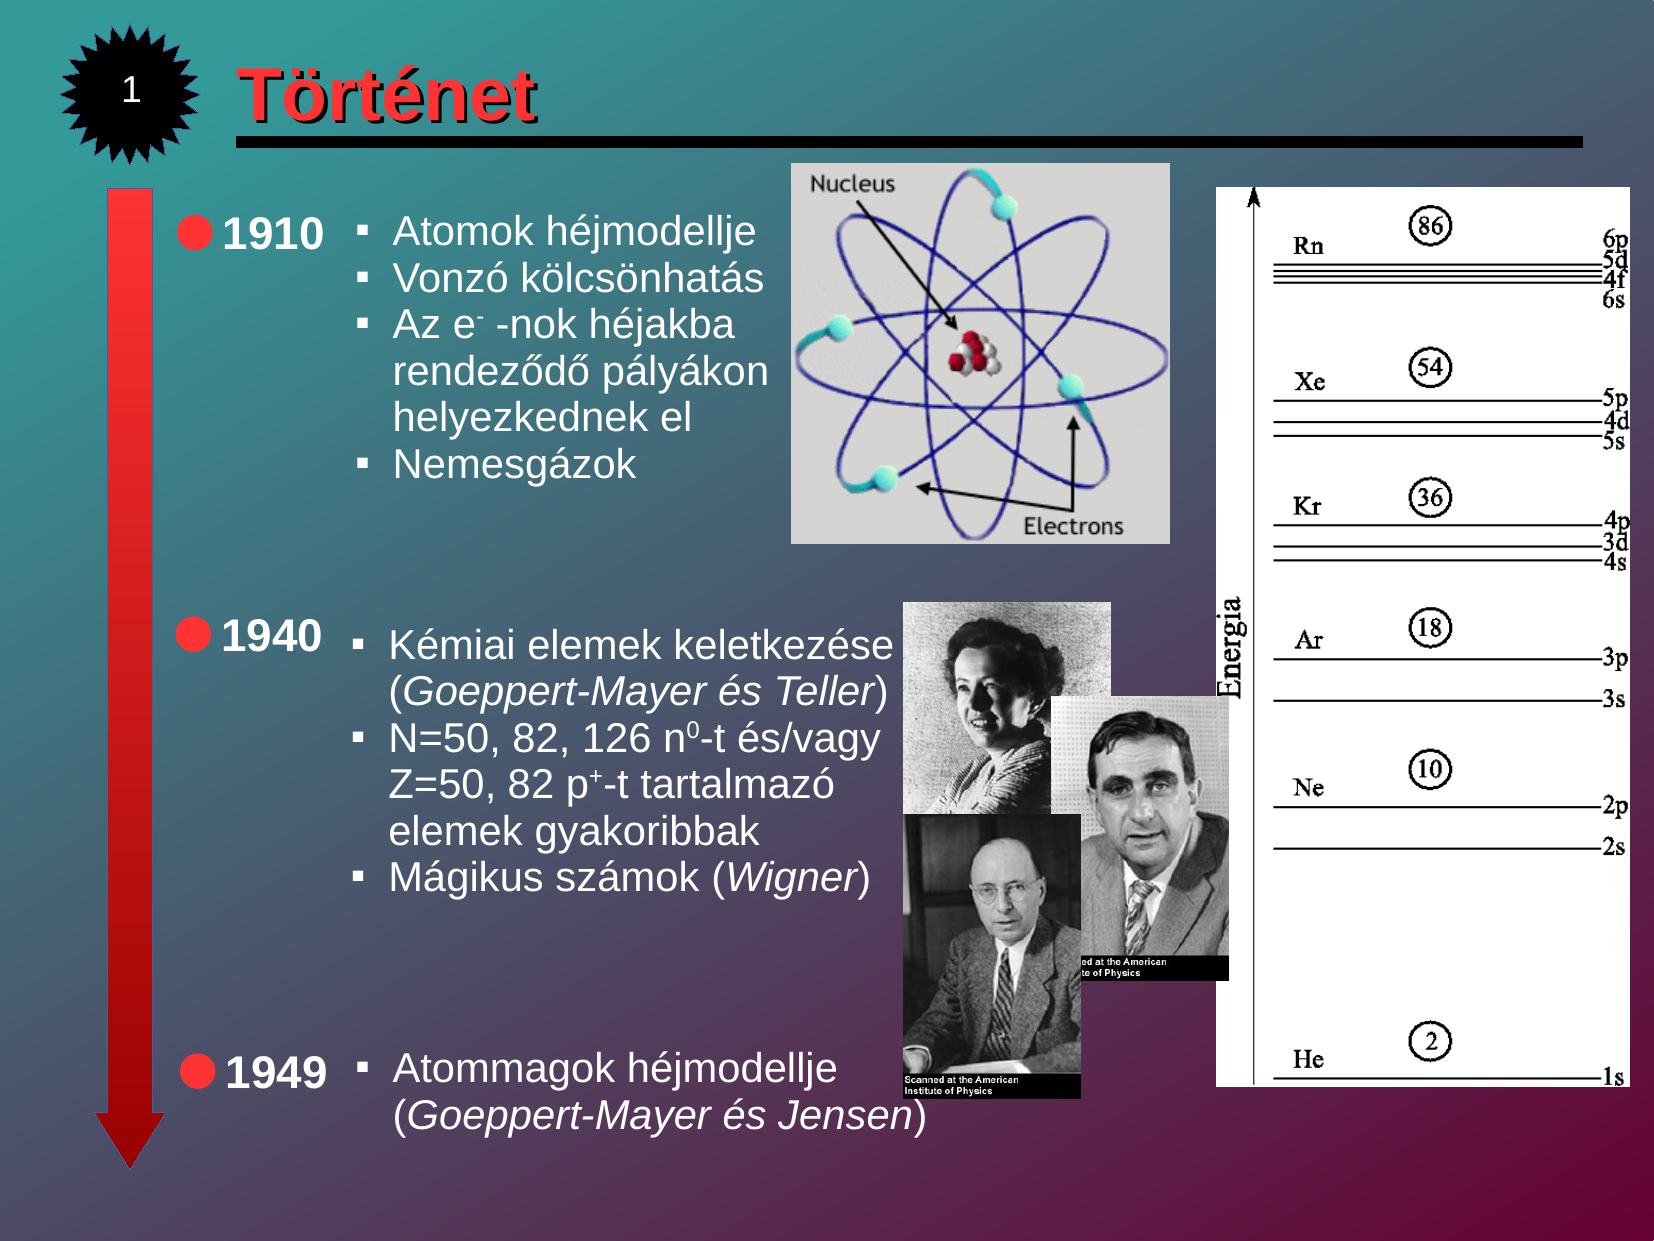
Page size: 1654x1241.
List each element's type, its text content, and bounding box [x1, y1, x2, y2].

text_box [175, 616, 212, 652]
text_box 1949 [210, 1039, 342, 1106]
text_box Atomok héjmodellje Vonzó kölcsönhatás Az e- -nok héjakba rendeződő pályákon helyezkednek el Nemesgázok [342, 200, 796, 497]
text_box Kémiai elemek keletkezése (Goeppert-Mayer és Teller) N=50, 82, 126 n0-t és/vagy Z=50, 82 p+-t tartalmazó elemek gyakoribbak Mágikus számok (Wigner) [338, 614, 903, 912]
text_box 1 [106, 61, 157, 119]
text_box Atommagok héjmodellje (Goeppert-Mayer és Jensen) [342, 1037, 954, 1146]
text_box [94, 188, 166, 1170]
picture [791, 163, 1170, 544]
text_box [177, 214, 213, 251]
text_box [59, 23, 201, 166]
text_box 1910 [208, 200, 340, 267]
text_box [180, 1053, 216, 1089]
title Történet [236, 52, 1571, 136]
picture [903, 187, 1630, 1099]
text_box 1940 [206, 602, 339, 669]
